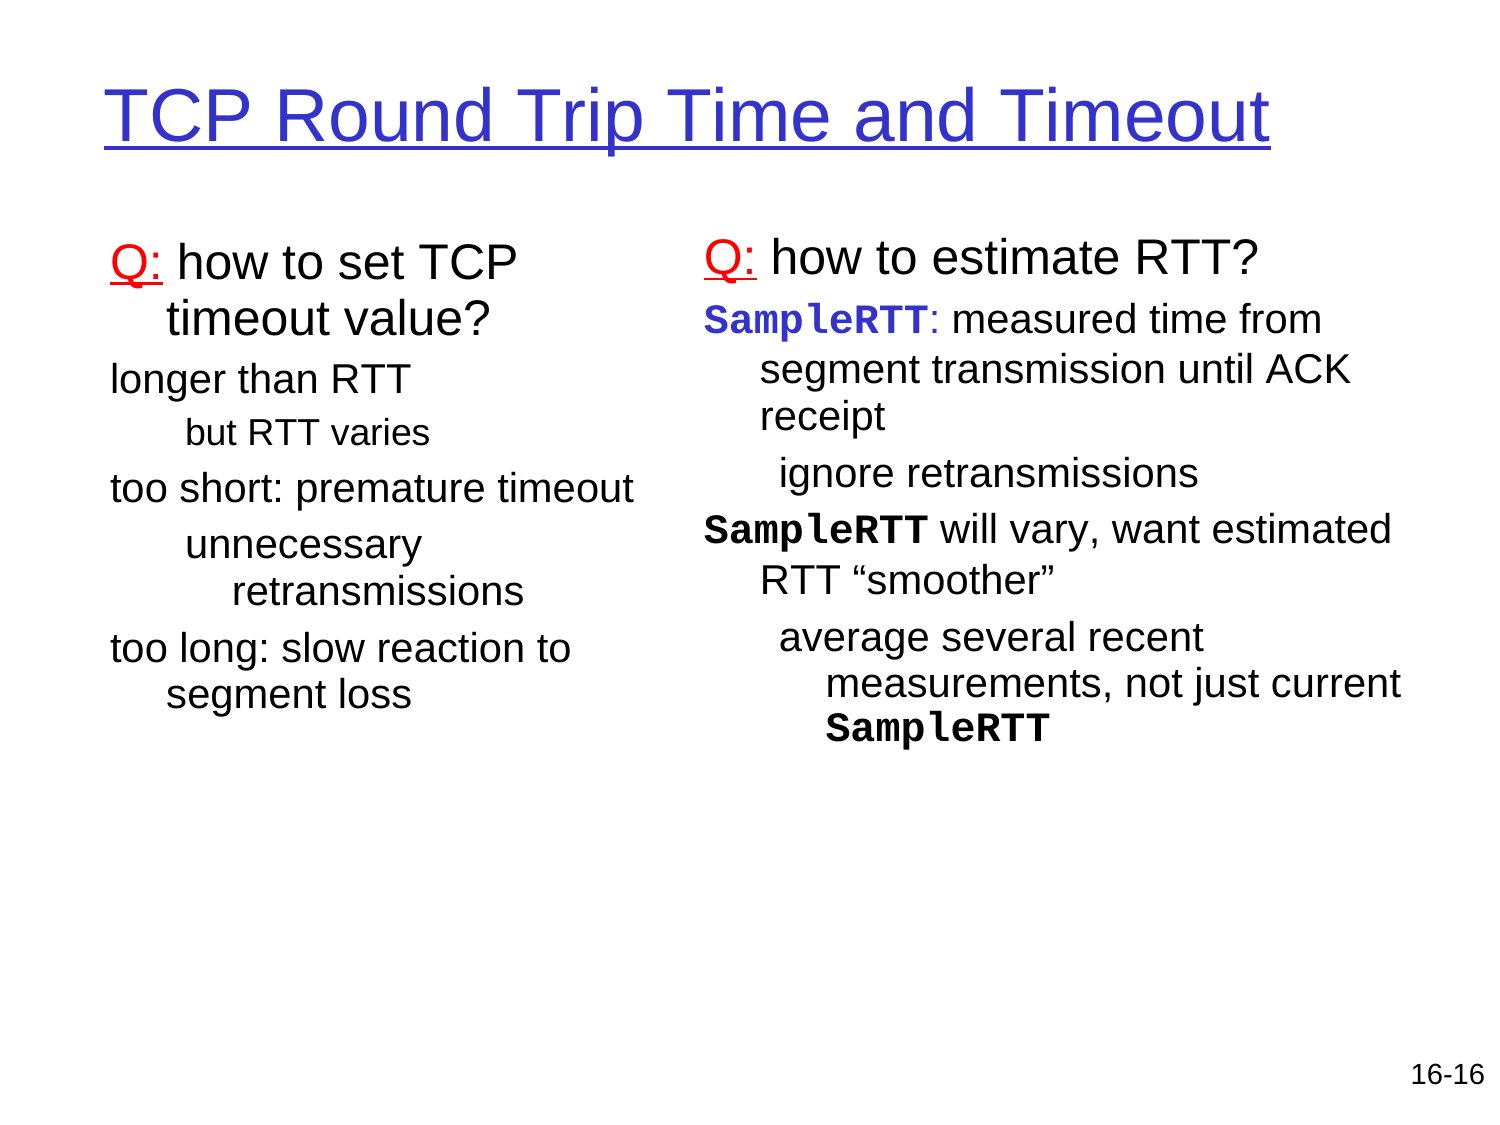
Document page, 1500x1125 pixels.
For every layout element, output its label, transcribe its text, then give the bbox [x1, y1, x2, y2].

title TCP Round Trip Time and Timeout [89, 21, 1365, 210]
list Q: how to set TCP timeout value? longer than RTT but RTT varies too short: premature timeout unnecessary retransmissions too long: slow reaction to segment loss [95, 226, 650, 990]
list Q: how to estimate RTT? SampleRTT: measured time from segment transmission until ACK receipt ignore retransmissions SampleRTT will vary, want estimated RTT “smoother” average several recent measurements, not just current SampleRTT [688, 221, 1429, 985]
